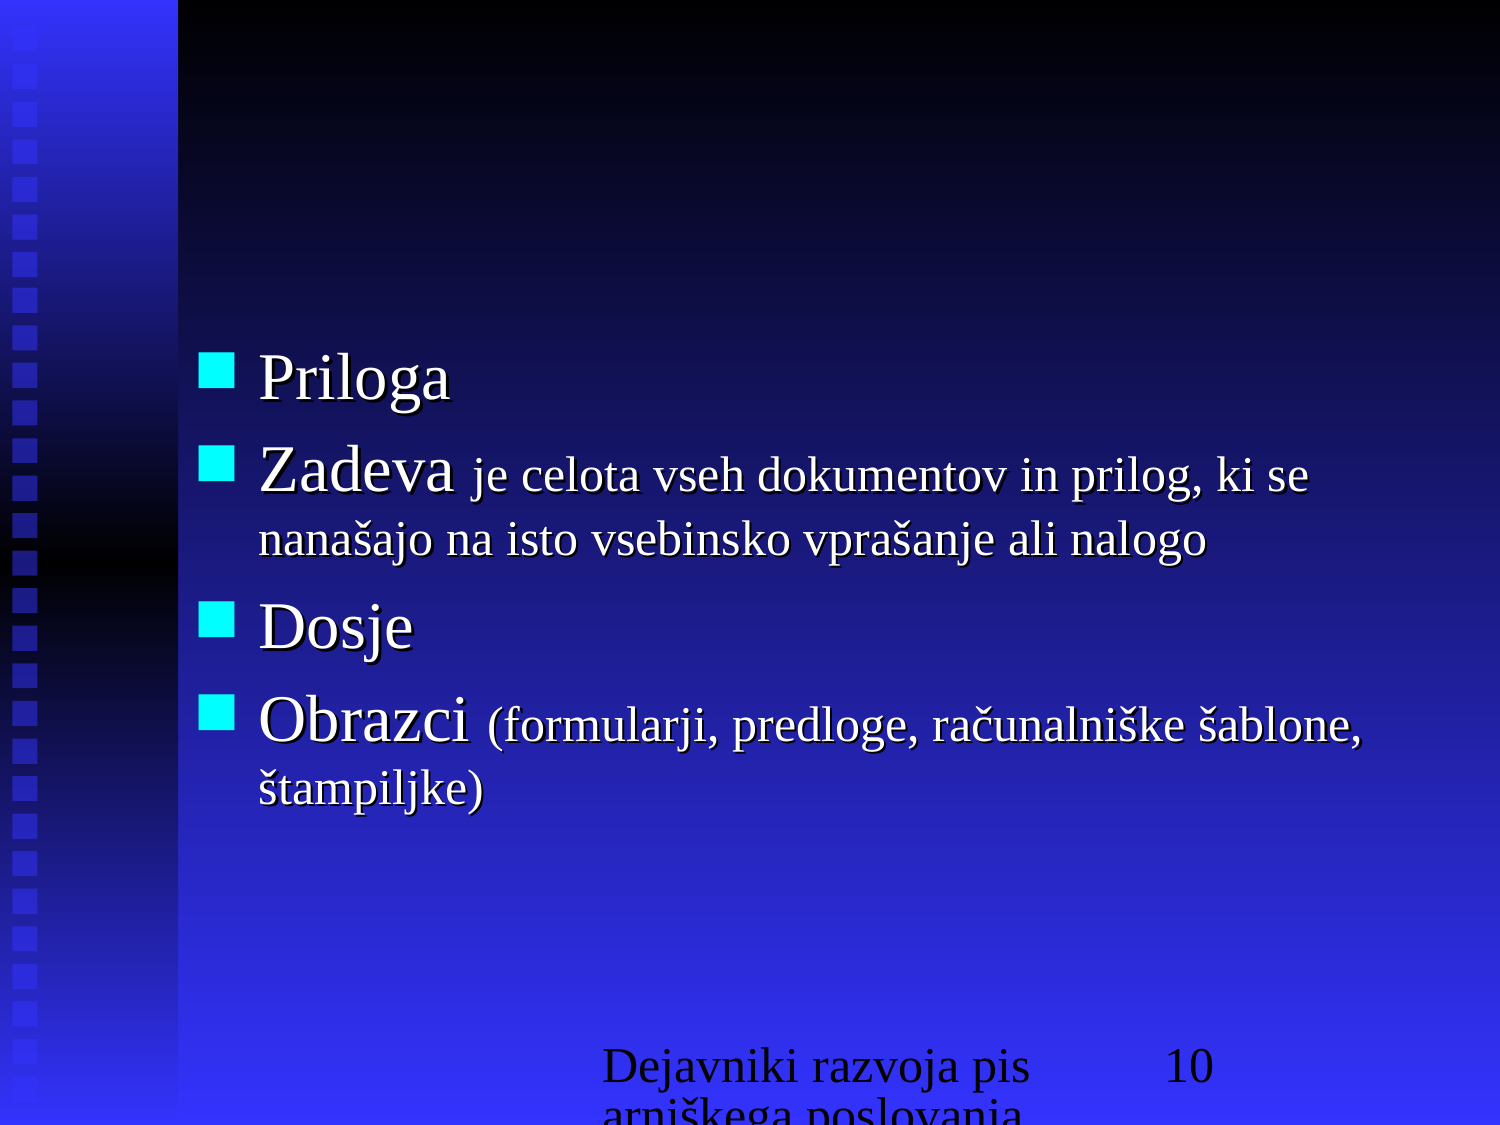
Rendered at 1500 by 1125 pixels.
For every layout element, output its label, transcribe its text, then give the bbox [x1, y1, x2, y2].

list Priloga Zadeva je celota vseh dokumentov in prilog, ki se nanašajo na isto vsebinsko vprašanje ali nalogo Dosje Obrazci (formularji, predloge, računalniške šablone, štampiljke) [187, 324, 1463, 1001]
